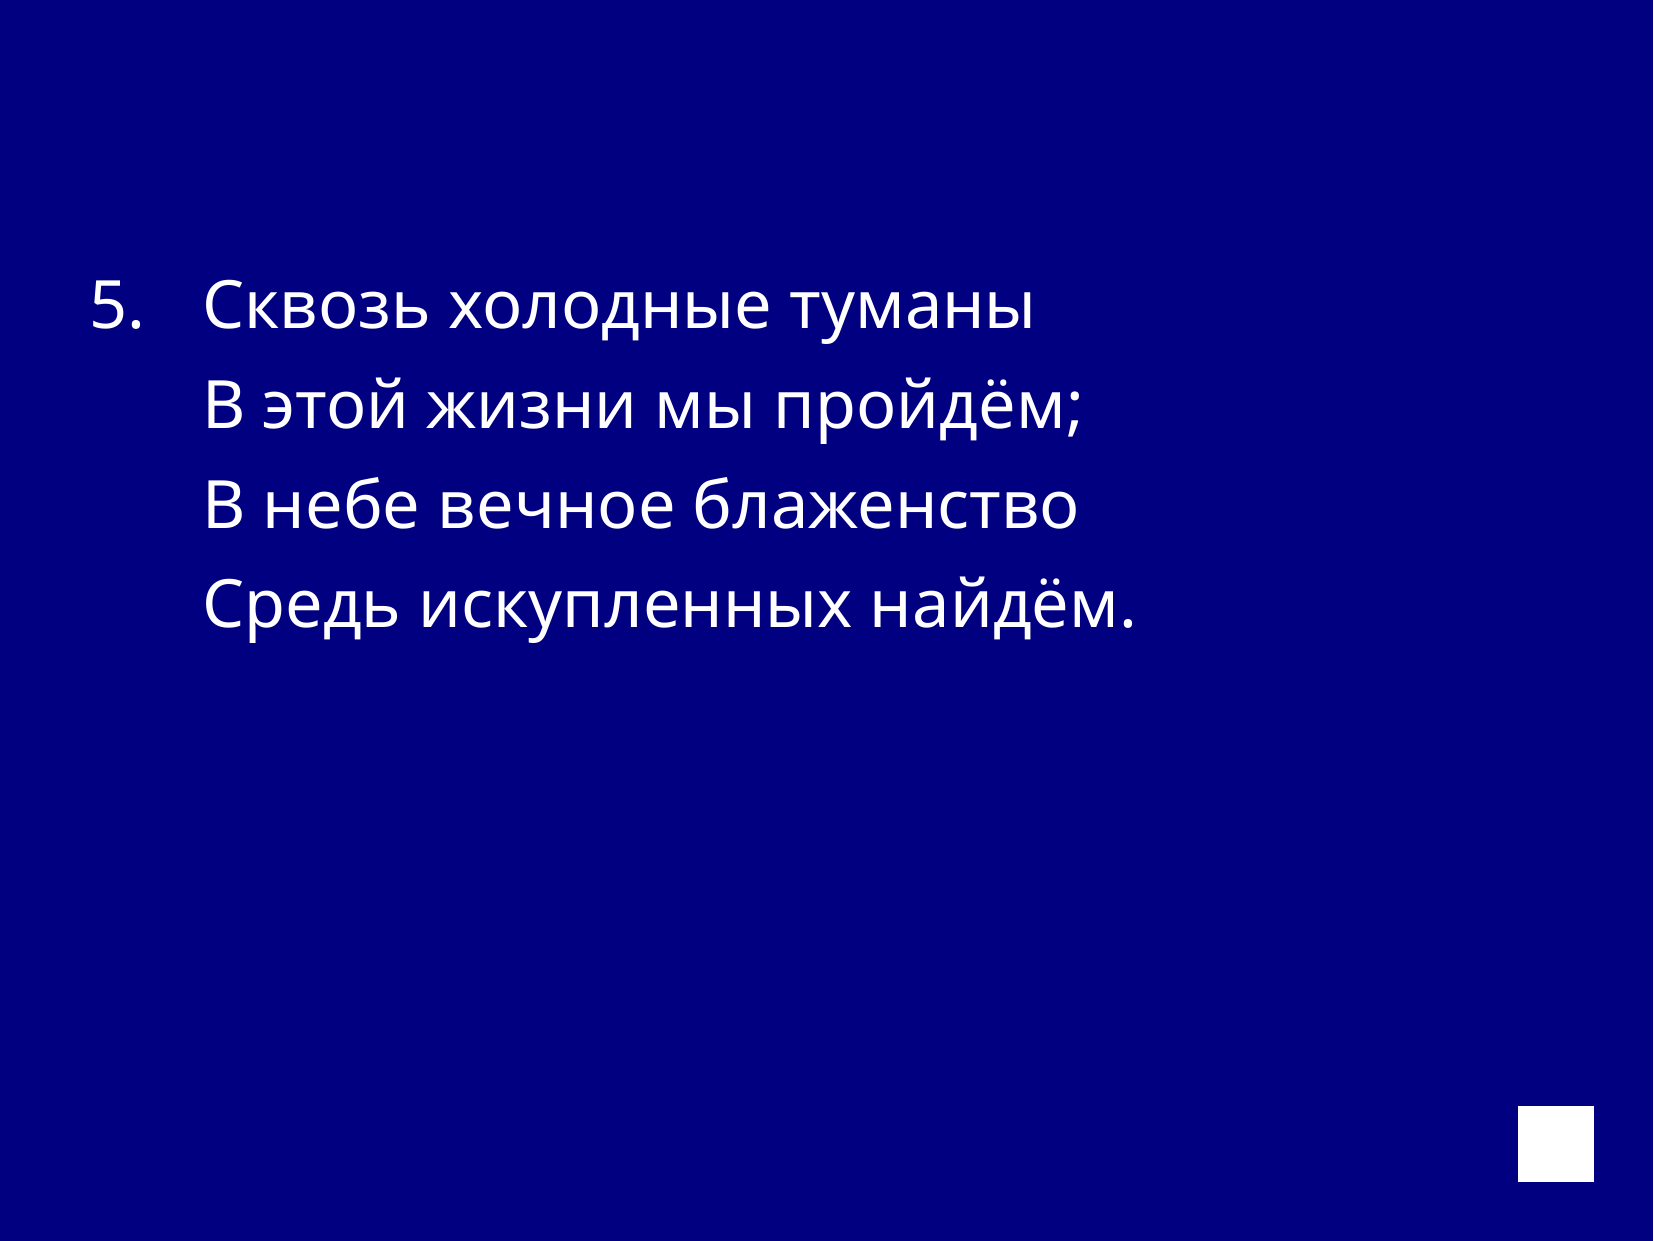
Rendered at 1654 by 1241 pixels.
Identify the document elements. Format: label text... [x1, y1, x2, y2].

text_box [1518, 1106, 1594, 1182]
text_box 5. Сквозь холодные туманы В этой жизни мы пройдём; В небе вечное блаженство Средь искупленных найдём. [75, 150, 1576, 1163]
